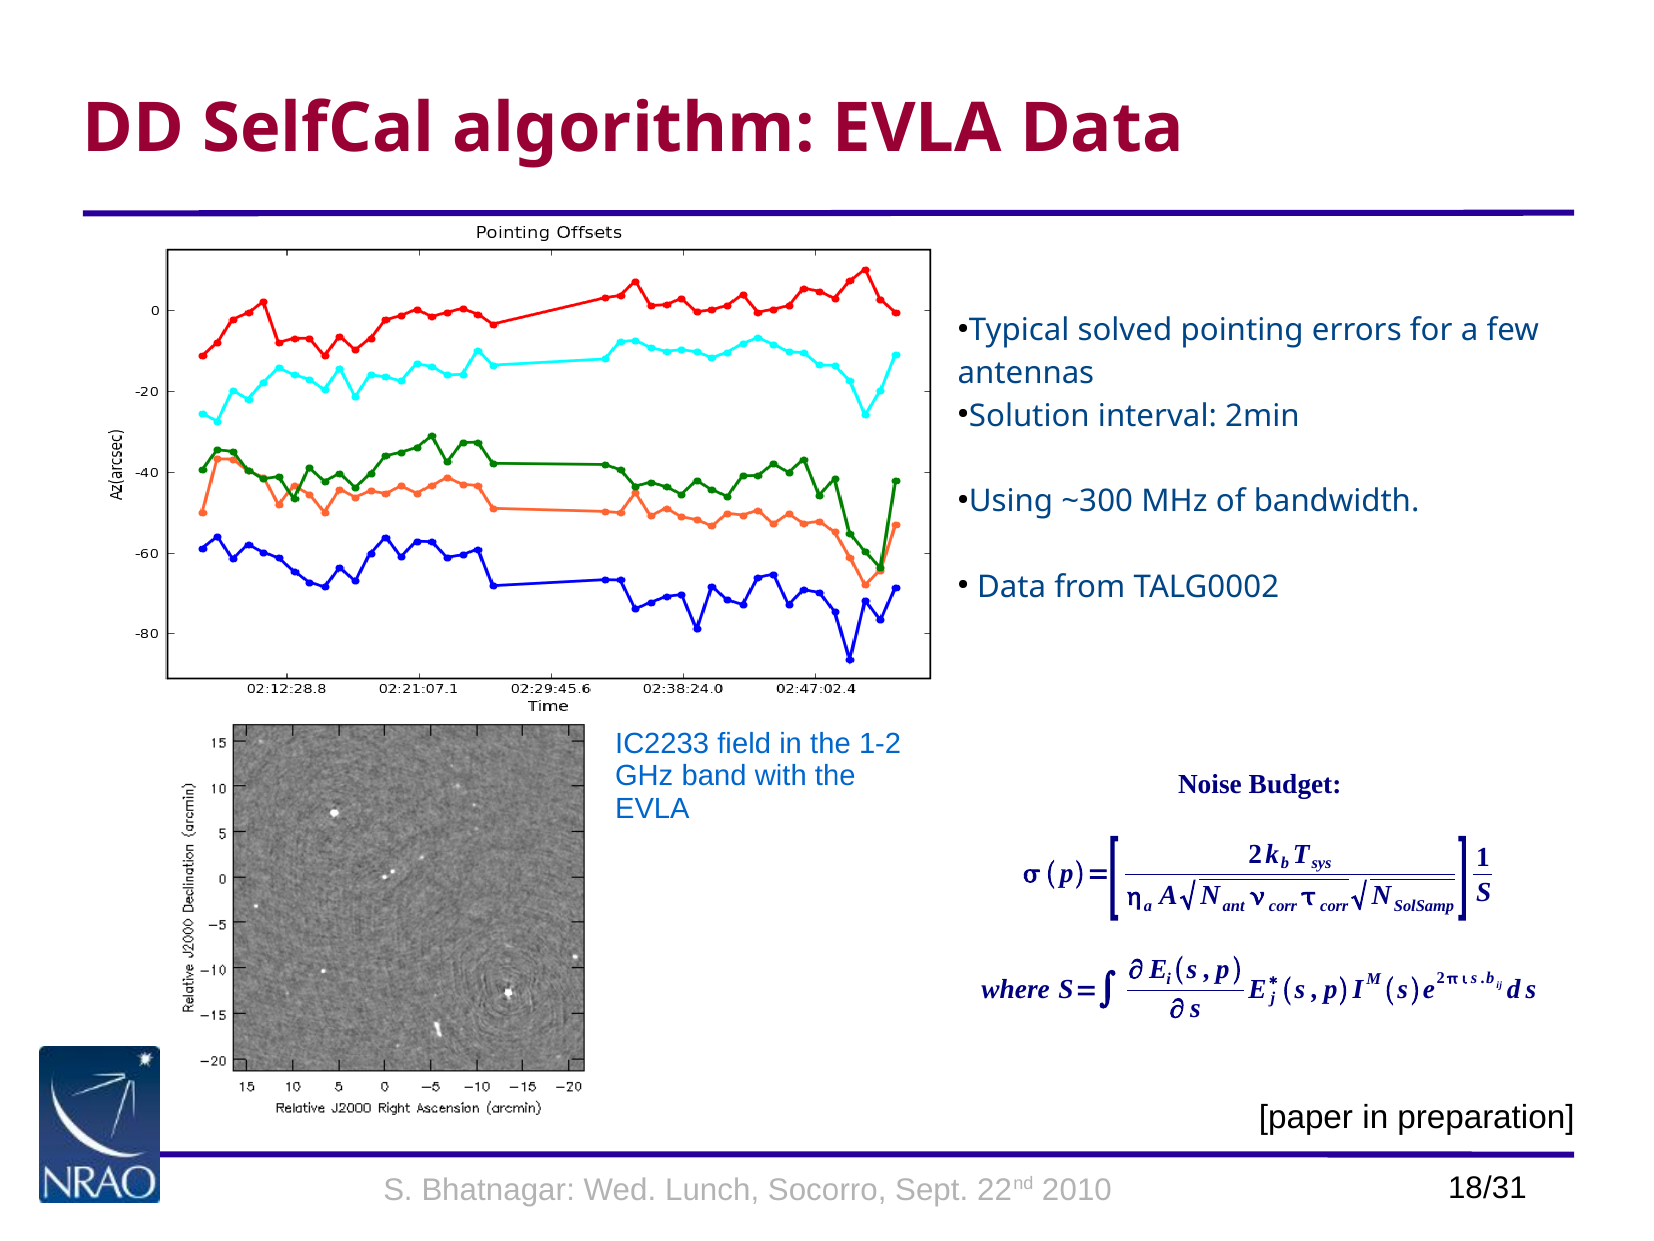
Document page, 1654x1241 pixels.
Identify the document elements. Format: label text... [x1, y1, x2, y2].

text_box Typical solved pointing errors for a few antennas Solution interval: 2min Using ~300 MHz of bandwidth. Data from TALG0002 [942, 300, 1596, 593]
title DD SelfCal algorithm: EVLA Data [82, 49, 1571, 202]
text_box IC2233 field in the 1-2 GHz band with the EVLA [600, 719, 926, 833]
chart [972, 769, 1543, 1024]
text_box [paper in preparation] [1244, 1091, 1591, 1143]
picture [0, 0, 1654, 1241]
